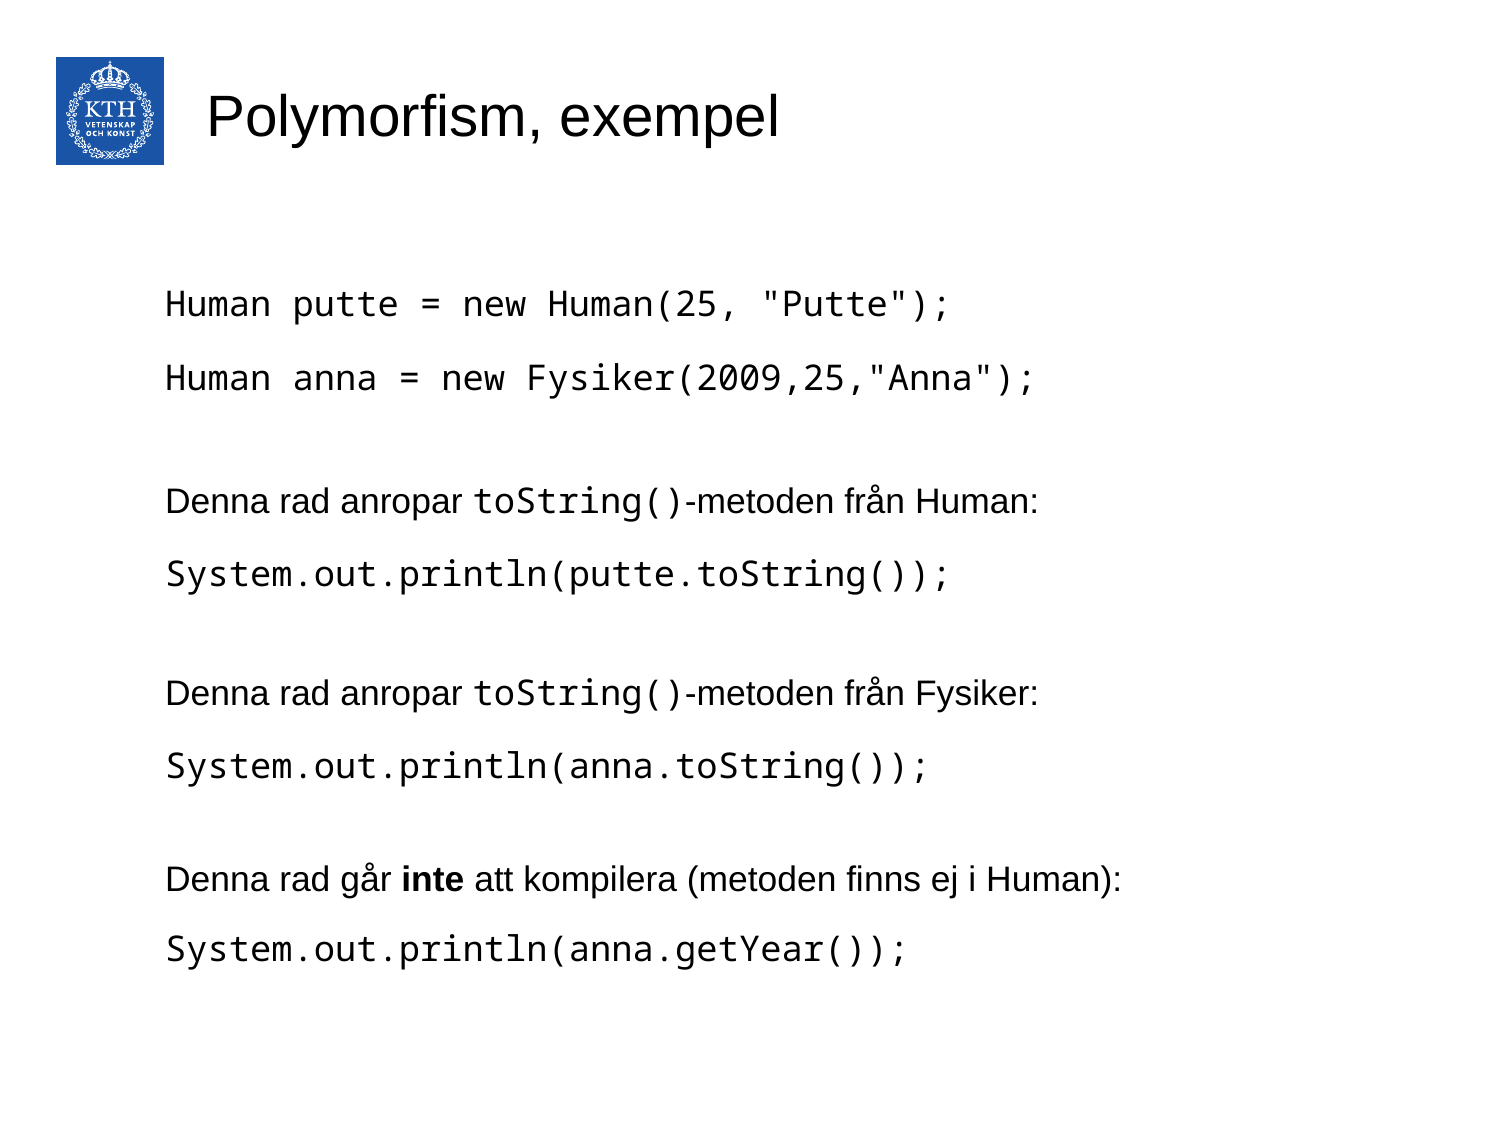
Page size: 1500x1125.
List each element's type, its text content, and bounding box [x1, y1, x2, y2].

title Polymorfism, exempel [206, 61, 1345, 171]
list Human putte = new Human(25, "Putte"); Human anna = new Fysiker(2009,25,"Anna"); Denna rad anropar toString()-metoden från Human: System.out.println(putte.toString()); Denna rad anropar toString()-metoden från Fysiker: System.out.println(anna.toString()); Denna rad går inte att kompilera (metoden finns ej i Human): System.out.println(anna.getYear()); [165, 278, 1381, 976]
